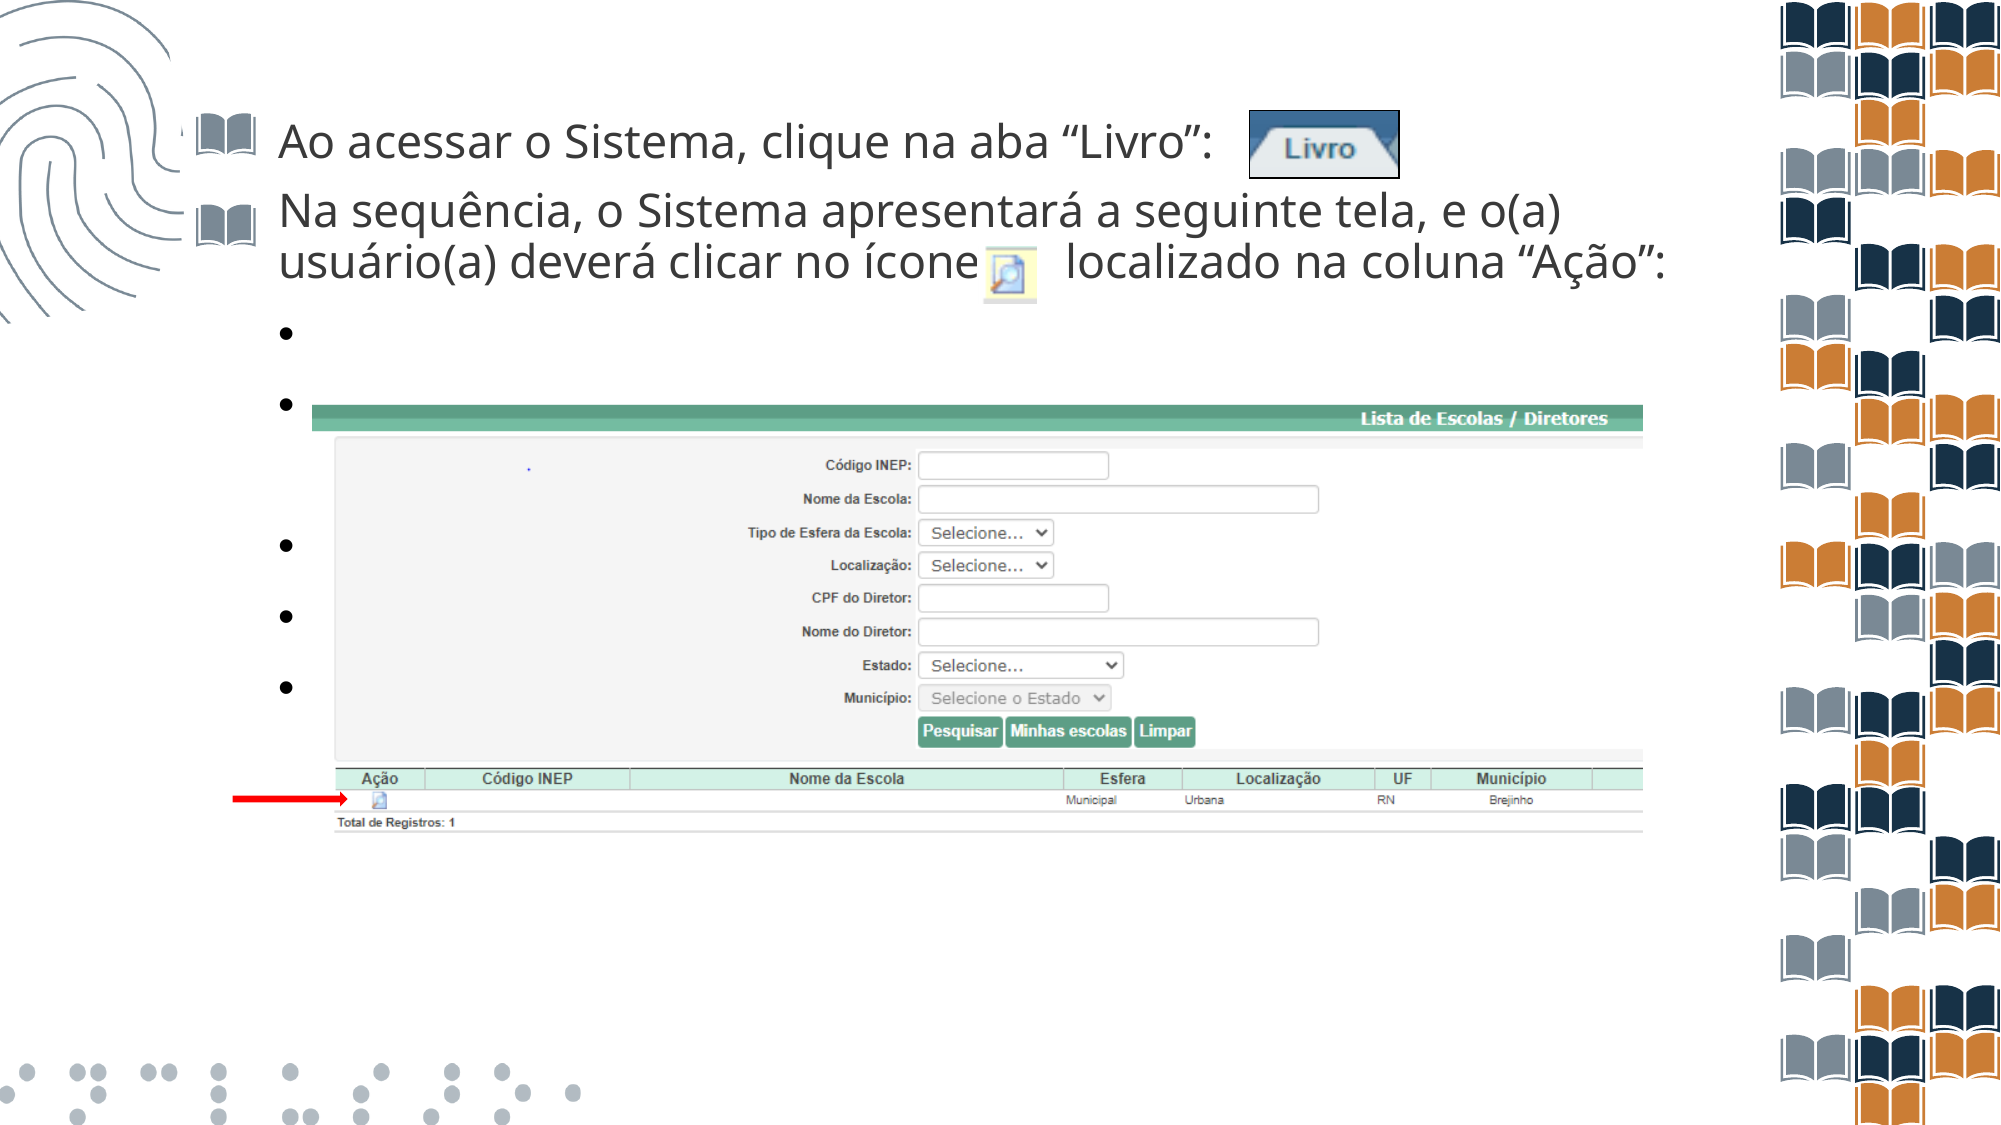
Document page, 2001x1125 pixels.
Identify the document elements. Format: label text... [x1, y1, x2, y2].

text_box [1929, 834, 2000, 932]
text_box [1780, 932, 1851, 983]
text_box [1780, 292, 1851, 392]
picture [1250, 111, 1399, 178]
text_box [1929, 392, 2000, 492]
text_box [1855, 241, 1926, 292]
picture [312, 401, 1643, 843]
text_box [1780, 539, 1851, 589]
text_box [1855, 885, 1926, 936]
text_box [1855, 592, 1926, 643]
text_box [234, 795, 346, 803]
text_box [196, 111, 256, 156]
text_box Ao acessar o Sistema, clique na aba “Livro”: Na sequência, o Sistema apresentará a seguinte tela, e o(a) usuário(a) deverá clicar no ícone localizado na coluna “Ação”: [263, 35, 1752, 331]
text_box [1929, 147, 2000, 198]
text_box [1855, 983, 1926, 1125]
text_box [1929, 983, 2000, 1081]
text_box [1780, 0, 1851, 99]
text_box [1929, 293, 2000, 343]
text_box [1855, 541, 1926, 591]
text_box [0, 1063, 581, 1125]
picture [977, 246, 1037, 304]
text_box [0, 0, 256, 326]
text_box [1929, 539, 2000, 735]
text_box [1780, 684, 1851, 735]
text_box [1855, 348, 1926, 447]
text_box [1929, 0, 2000, 97]
text_box [1855, 0, 1926, 197]
text_box [1855, 490, 1926, 540]
text_box [1780, 440, 1851, 491]
text_box [1780, 145, 1851, 245]
text_box [1780, 781, 1851, 882]
text_box [1855, 689, 1926, 835]
text_box [1929, 242, 2000, 292]
text_box [1780, 1032, 1851, 1082]
